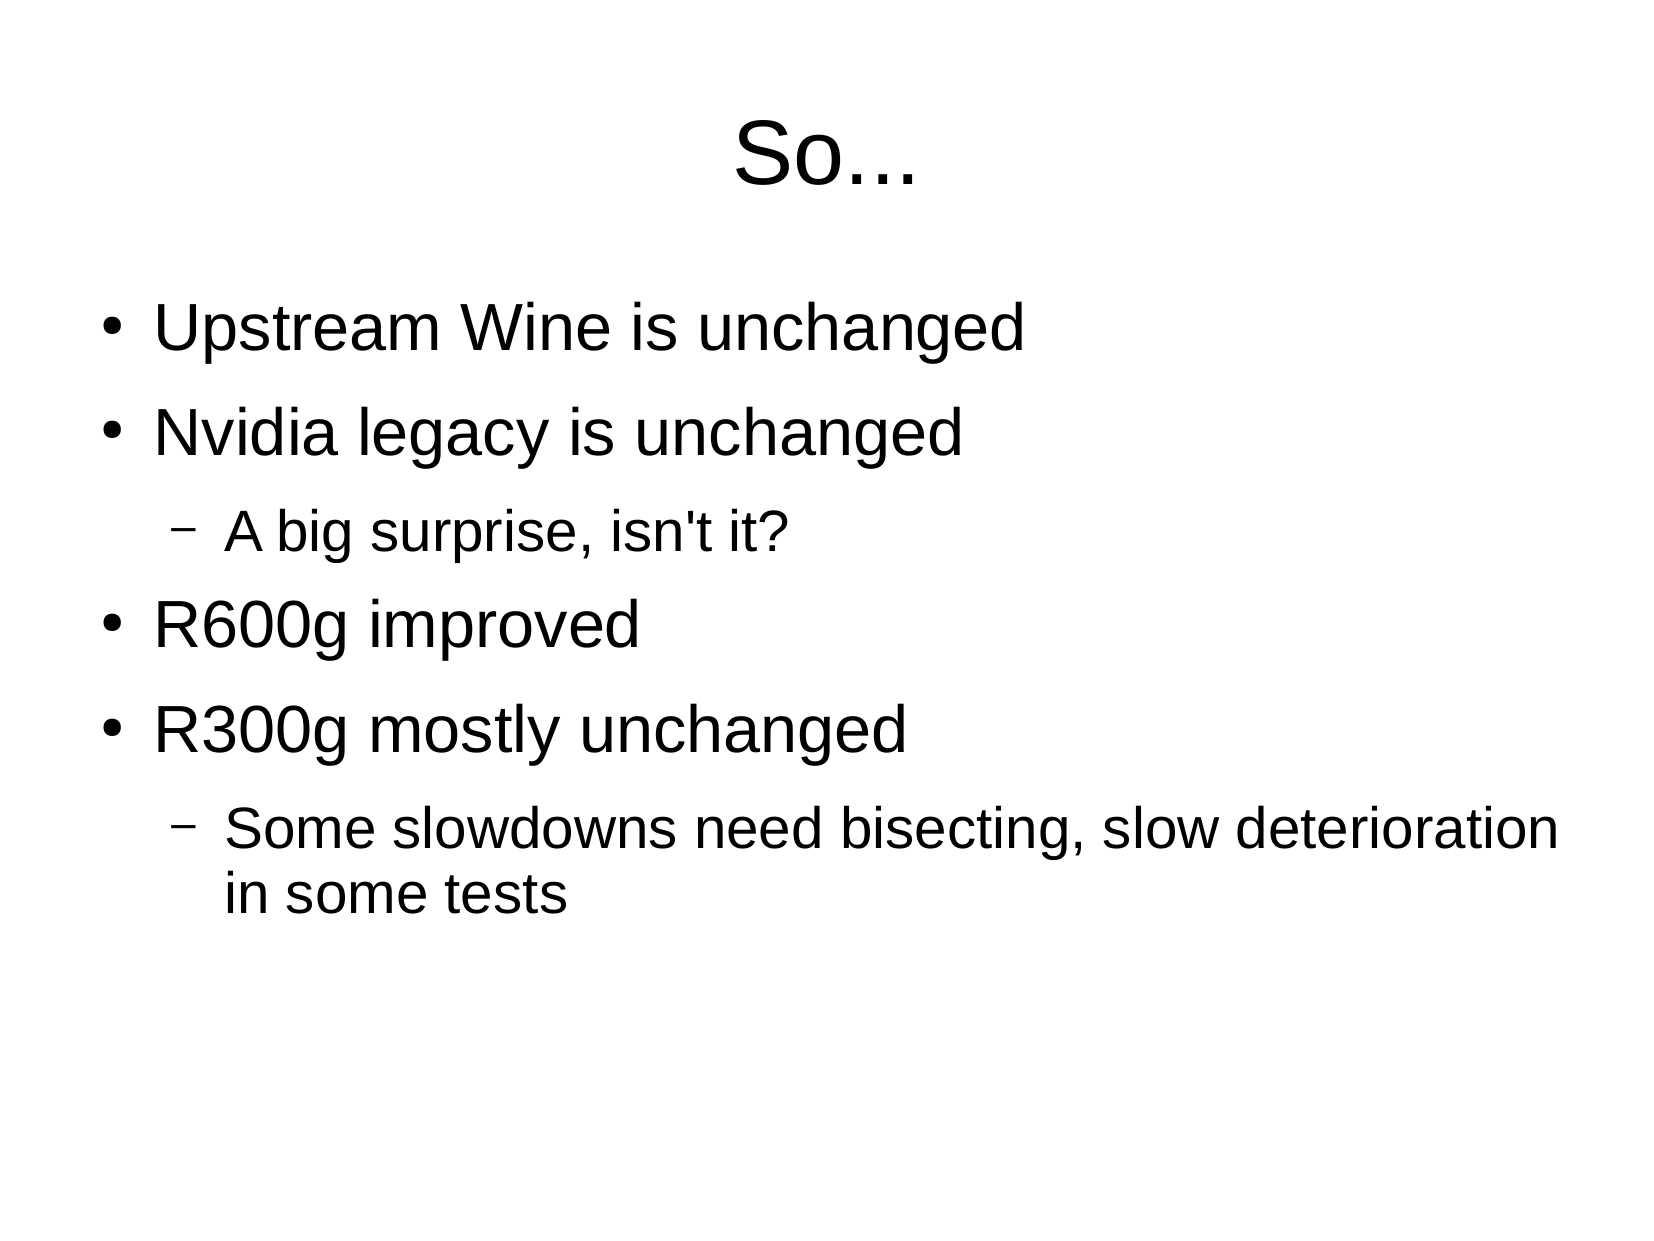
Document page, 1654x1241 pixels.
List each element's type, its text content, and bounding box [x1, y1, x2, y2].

list Upstream Wine is unchanged Nvidia legacy is unchanged A big surprise, isn't it? R600g improved R300g mostly unchanged Some slowdowns need bisecting, slow deterioration in some tests [82, 290, 1571, 1010]
title So... [82, 49, 1571, 257]
